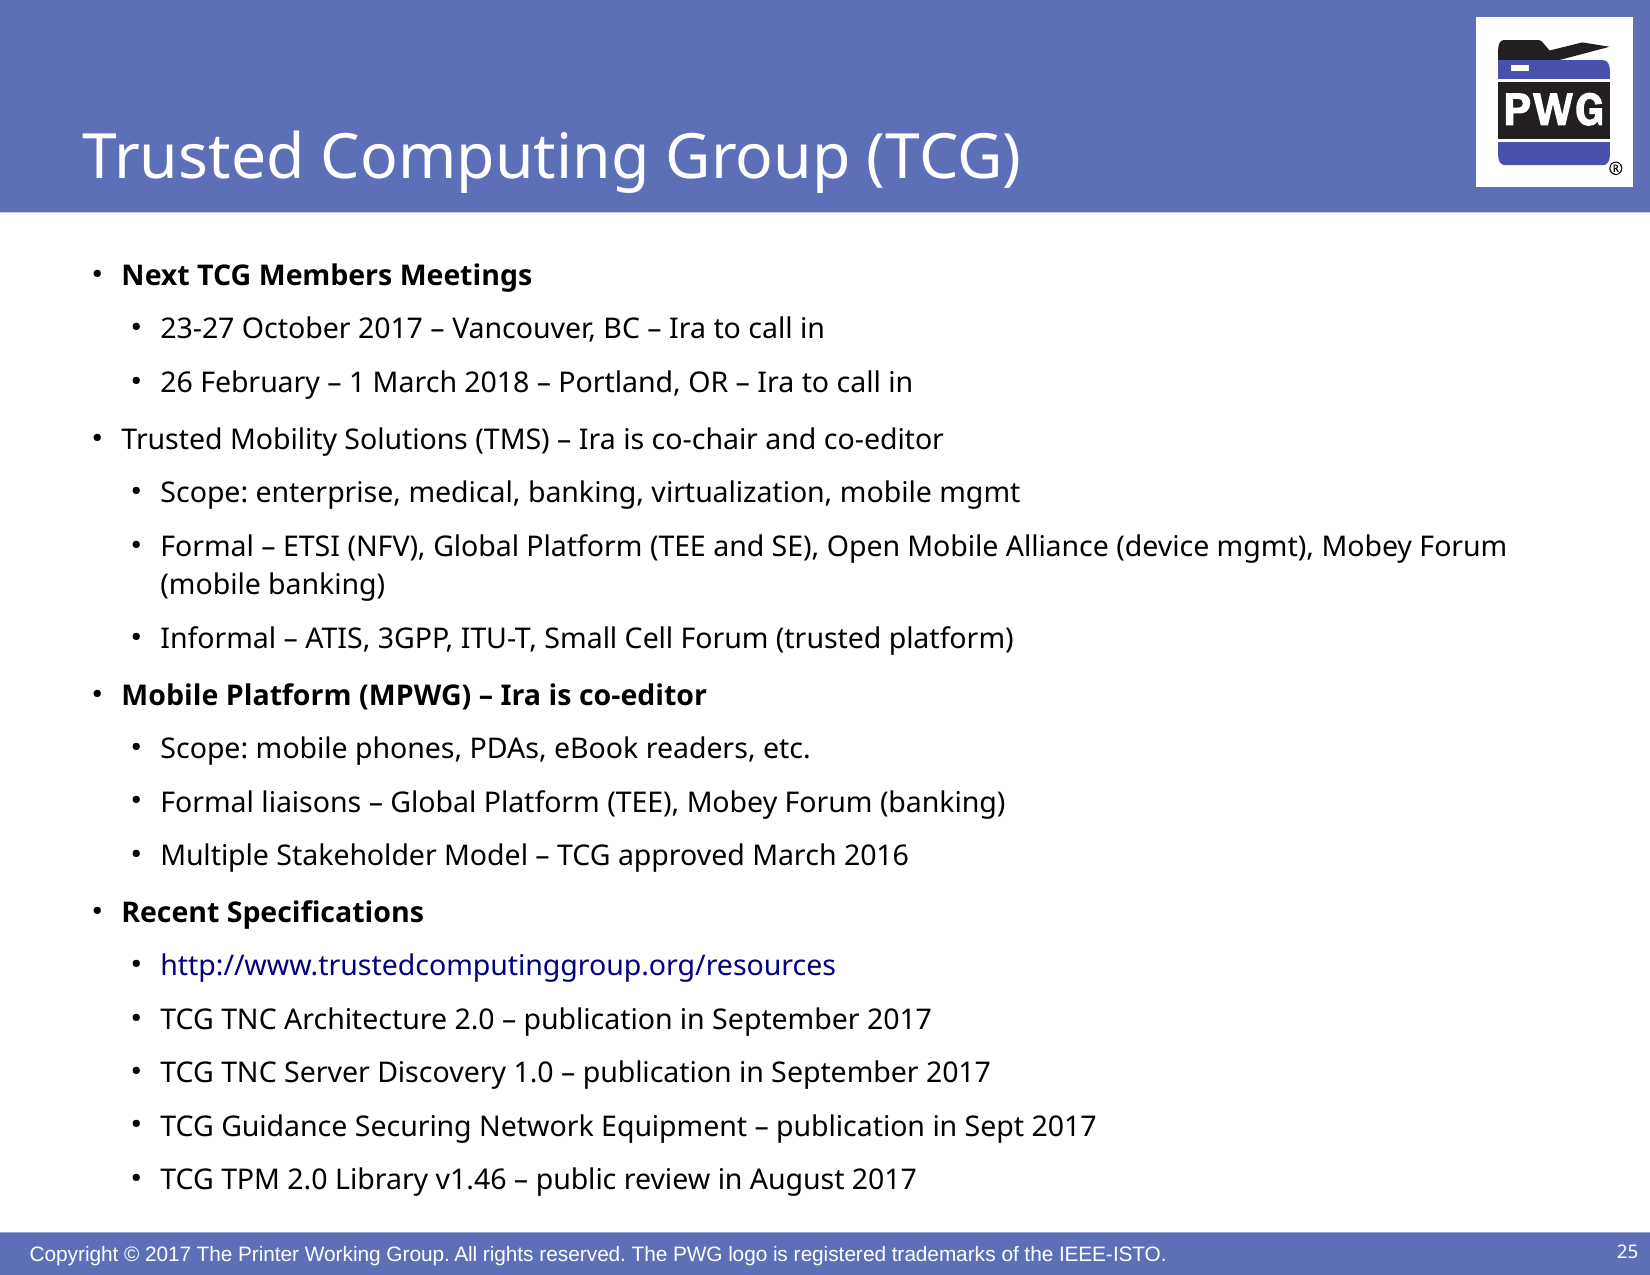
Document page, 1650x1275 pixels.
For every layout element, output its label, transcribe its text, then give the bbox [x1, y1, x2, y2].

list Next TCG Members Meetings 23-27 October 2017 – Vancouver, BC – Ira to call in 26 February – 1 March 2018 – Portland, OR – Ira to call in Trusted Mobility Solutions (TMS) – Ira is co-chair and co-editor Scope: enterprise, medical, banking, virtualization, mobile mgmt Formal – ETSI (NFV), Global Platform (TEE and SE), Open Mobile Alliance (device mgmt), Mobey Forum (mobile banking) Informal – ATIS, 3GPP, ITU-T, Small Cell Forum (trusted platform) Mobile Platform (MPWG) – Ira is co-editor Scope: mobile phones, PDAs, eBook readers, etc. Formal liaisons – Global Platform (TEE), Mobey Forum (banking) Multiple Stakeholder Model – TCG approved March 2016 Recent Specifications http://www.trustedcomputinggroup.org/resources TCG TNC Architecture 2.0 – publication in September 2017 TCG TNC Server Discovery 1.0 – publication in September 2017 TCG Guidance Securing Network Equipment – publication in Sept 2017 TCG TPM 2.0 Library v1.46 – public review in August 2017 [82, 254, 1568, 1201]
title Trusted Computing Group (TCG) [82, 8, 1449, 198]
